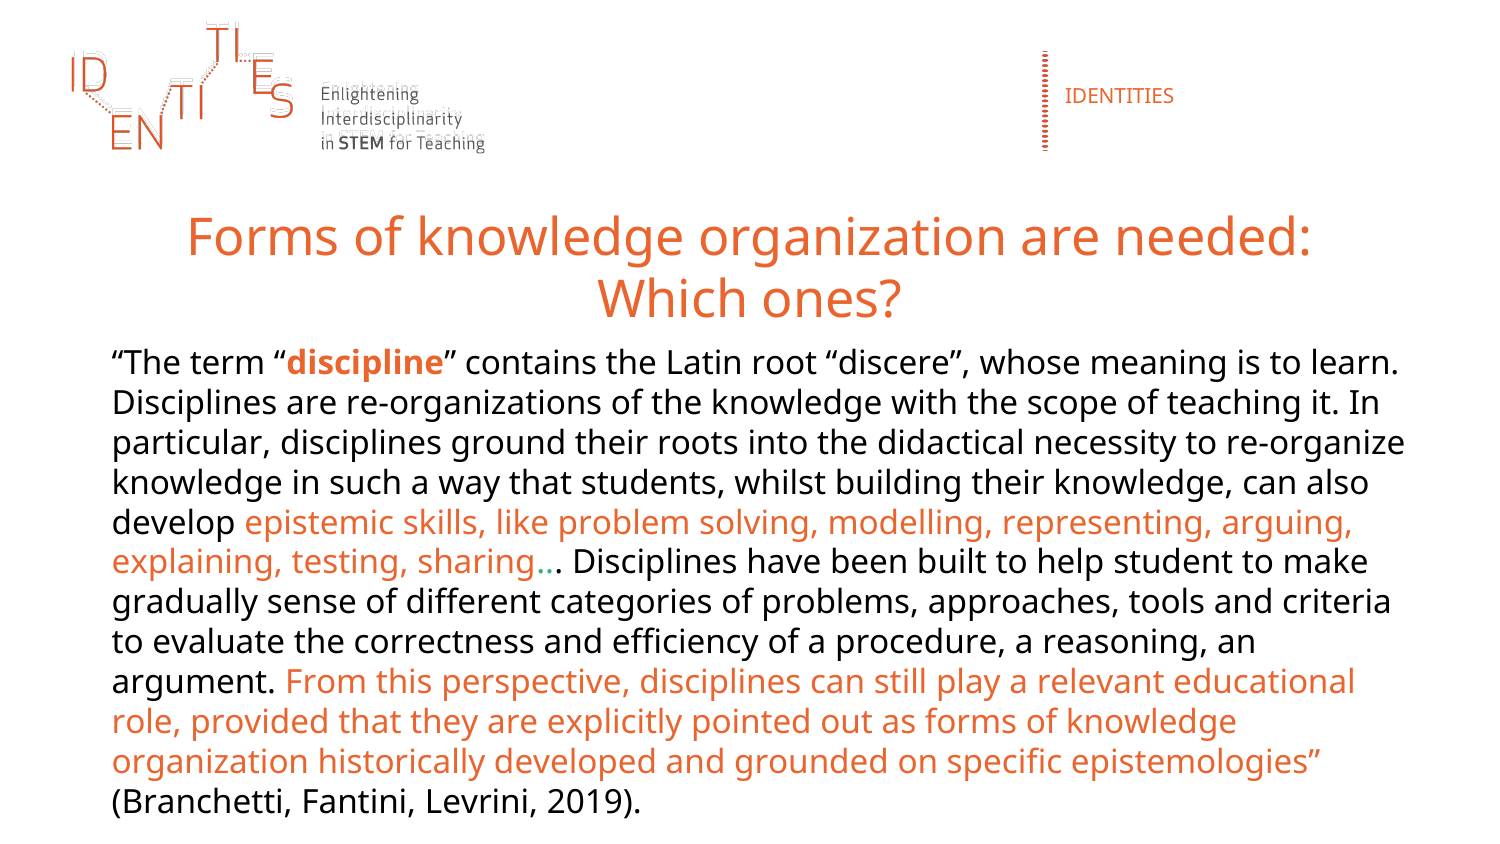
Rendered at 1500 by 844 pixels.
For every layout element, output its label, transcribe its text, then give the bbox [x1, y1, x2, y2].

text_box “The term “discipline” contains the Latin root “discere”, whose meaning is to learn. Disciplines are re-organizations of the knowledge with the scope of teaching it. In particular, disciplines ground their roots into the didactical necessity to re-organize knowledge in such a way that students, whilst building their knowledge, can also develop epistemic skills, like problem solving, modelling, representing, arguing, explaining, testing, sharing... Disciplines have been built to help student to make gradually sense of different categories of problems, approaches, tools and criteria to evaluate the correctness and efficiency of a procedure, a reasoning, an argument. From this perspective, disciplines can still play a relevant educational role, provided that they are explicitly pointed out as forms of knowledge organization historically developed and grounded on specific epistemologies” (Branchetti, Fantini, Levrini, 2019). [96, 333, 1435, 793]
picture [71, 18, 485, 157]
picture [1042, 51, 1051, 151]
text_box IDENTITIES [1050, 75, 1472, 142]
text_box Forms of knowledge organization are needed: Which ones? [112, 195, 1388, 293]
